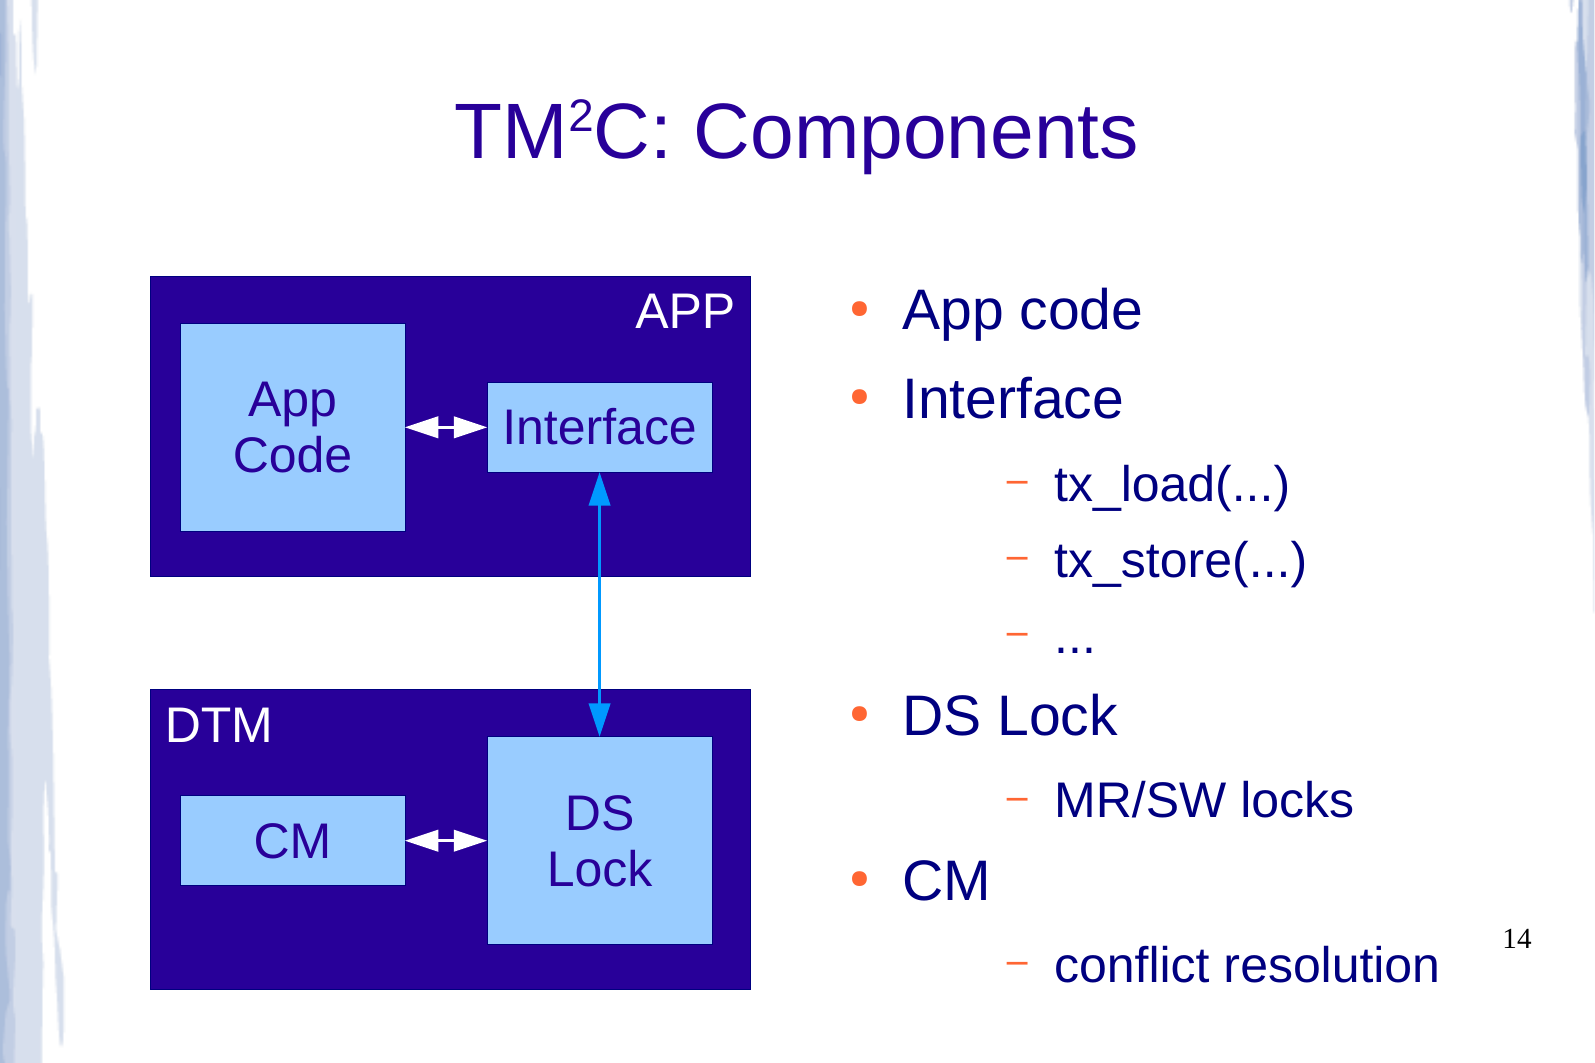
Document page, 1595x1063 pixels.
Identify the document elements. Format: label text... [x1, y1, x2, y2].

text_box DTM [150, 689, 751, 990]
text_box DS Lock [487, 736, 713, 945]
list App code Interface tx_load(...) tx_store(...) ... DS Lock MR/SW locks CM conflict resolution [831, 278, 1516, 994]
text_box App Code [180, 323, 406, 532]
text_box CM [180, 795, 406, 886]
text_box Interface [487, 382, 713, 473]
title TM2C: Components [79, 42, 1515, 220]
text_box APP [150, 276, 751, 577]
picture [0, 0, 1595, 1063]
